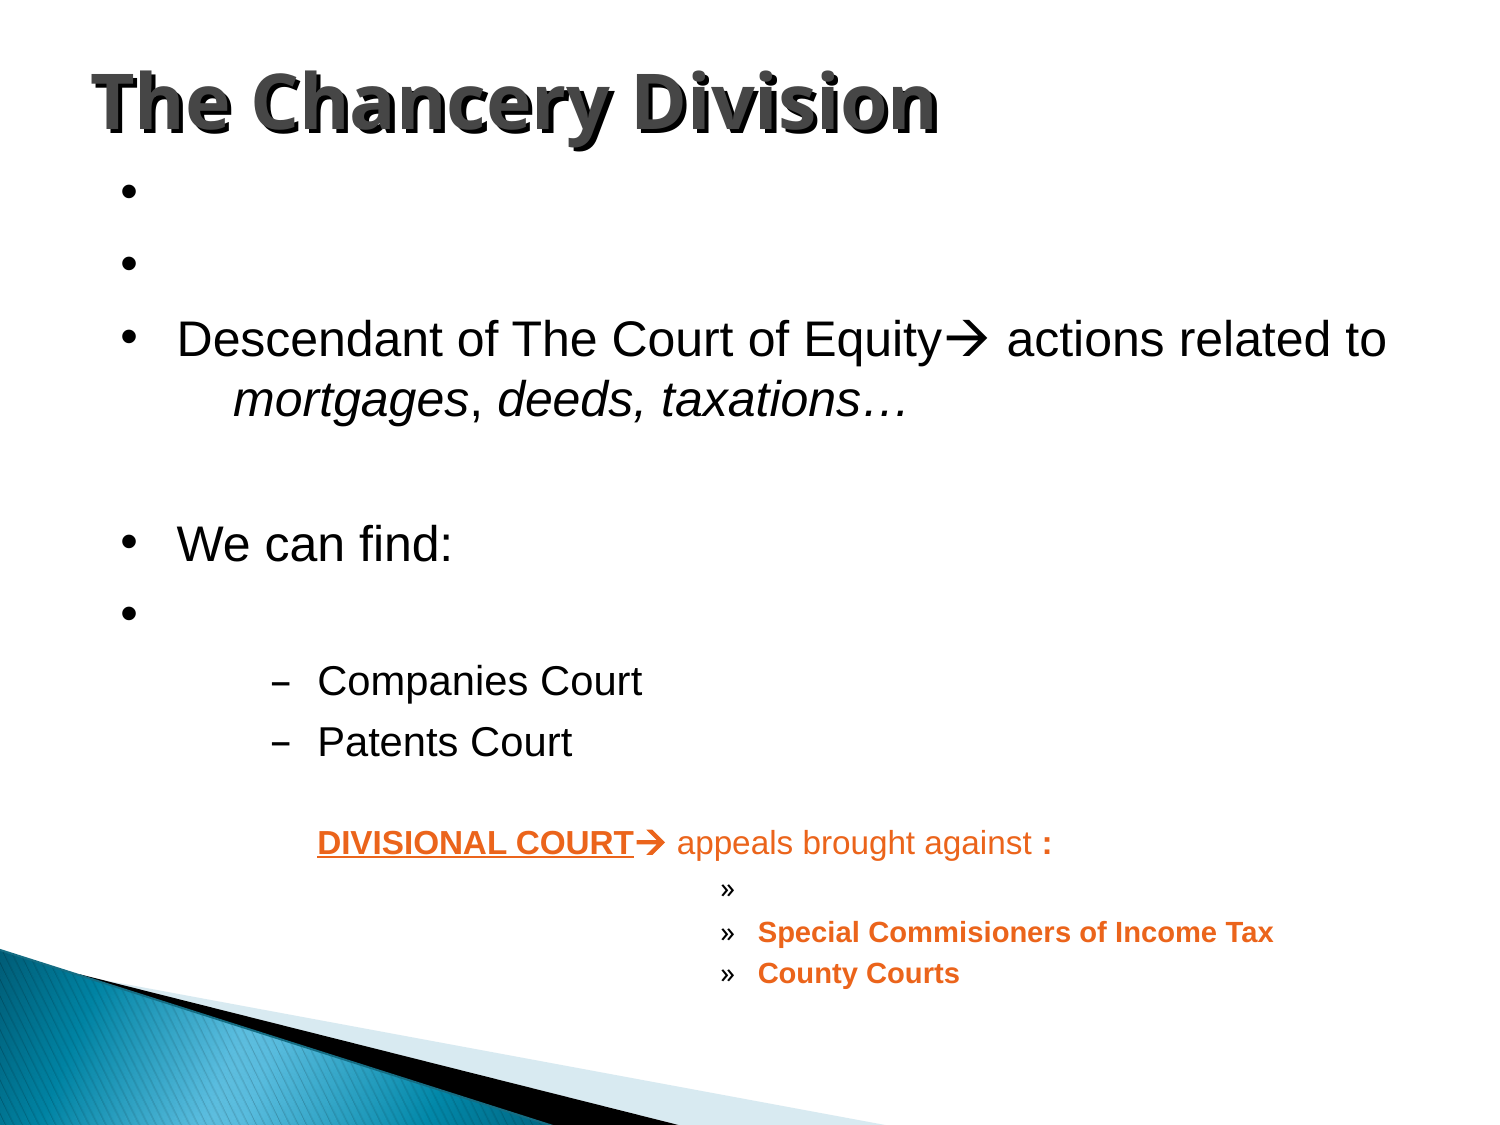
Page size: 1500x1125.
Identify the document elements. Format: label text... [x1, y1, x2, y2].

title The Chancery Division [75, 45, 1426, 233]
text_box Descendant of The Court of Equity actions related to mortgages, deeds, taxations… We can find: Companies Court Patents Court DIVISIONAL COURT appeals brought against : Special Commisioners of Income Tax County Courts [105, 153, 1500, 1037]
